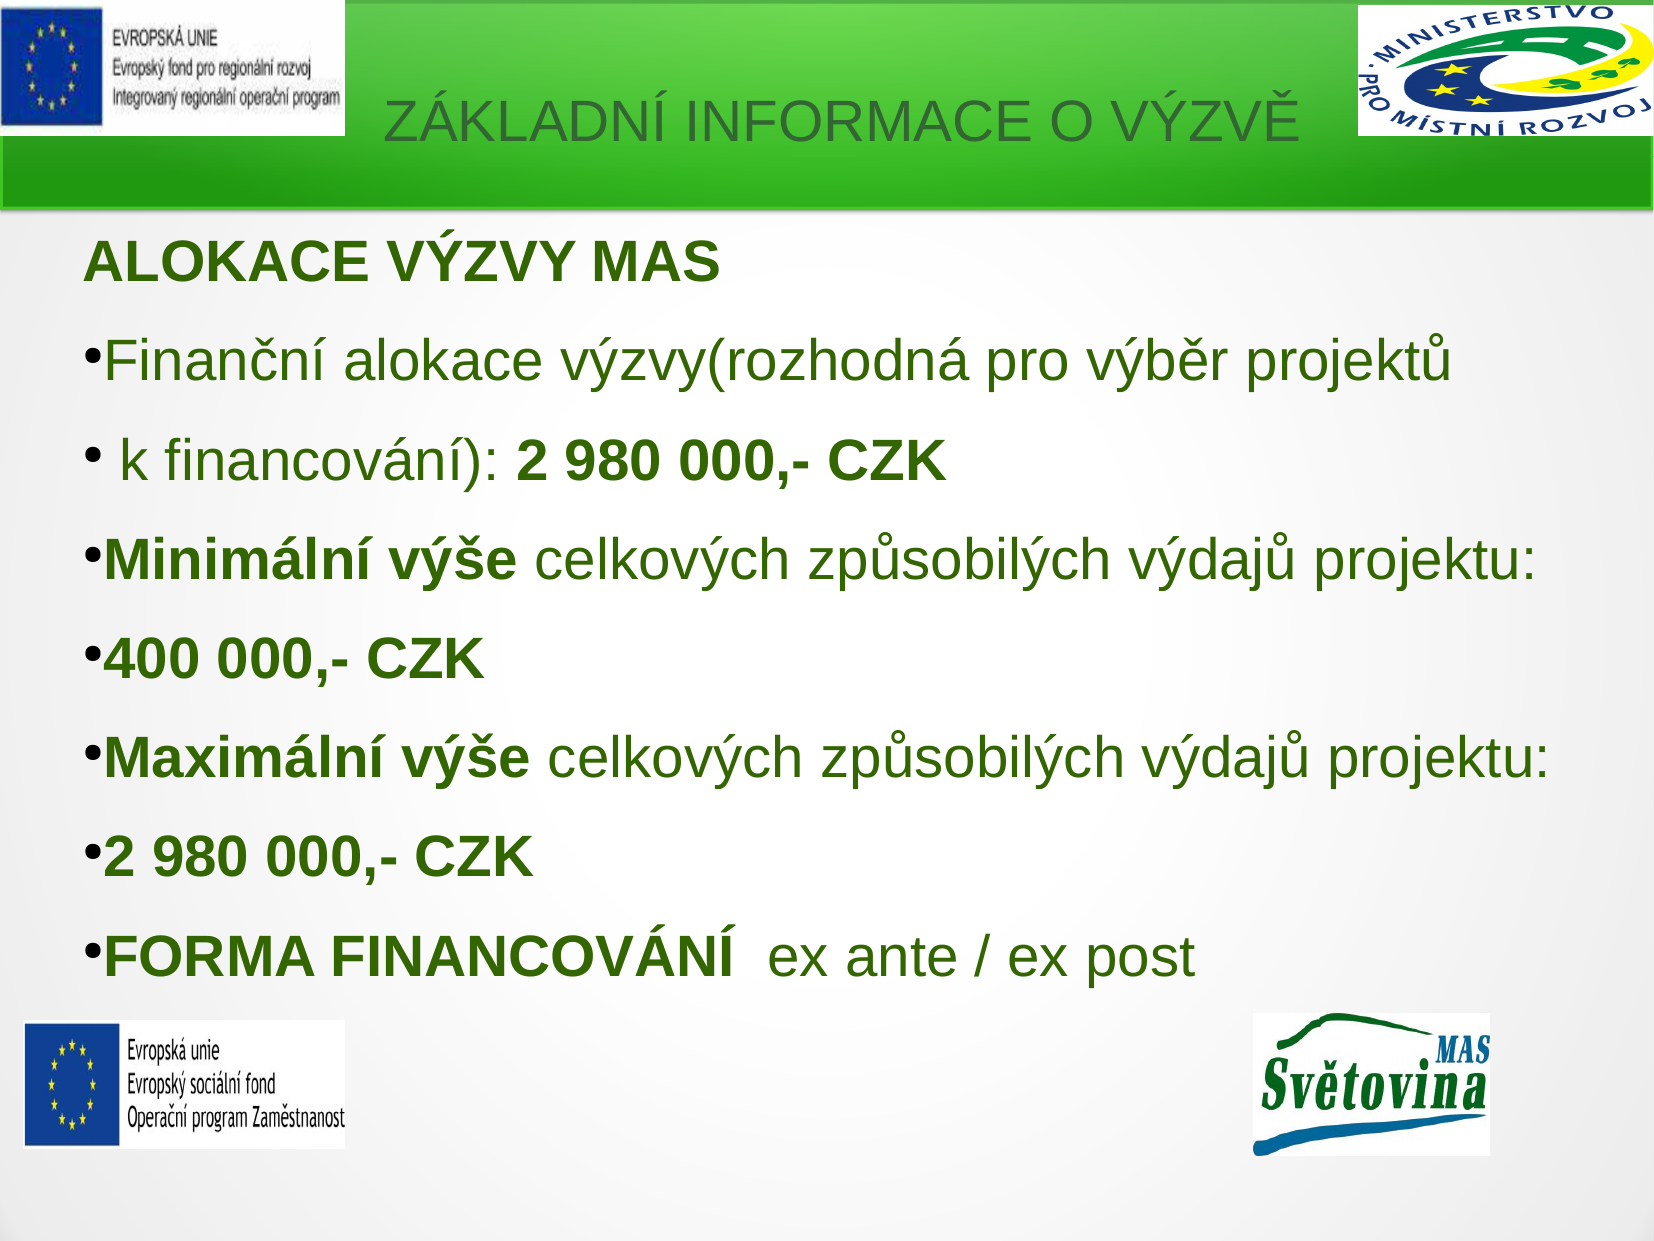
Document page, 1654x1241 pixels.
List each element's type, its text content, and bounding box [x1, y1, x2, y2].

picture [1358, 5, 1654, 136]
picture [23, 1020, 345, 1149]
list ALOKACE VÝZVY MAS Finanční alokace výzvy(rozhodná pro výběr projektů k financování): 2 980 000,- CZK Minimální výše celkových způsobilých výdajů projektu: 400 000,- CZK Maximální výše celkových způsobilých výdajů projektu: 2 980 000,- CZK FORMA FINANCOVÁNÍ ex ante / ex post [82, 223, 1571, 1241]
picture [0, 0, 345, 136]
title ZÁKLADNÍ INFORMACE O VÝZVĚ [114, 82, 1571, 154]
picture [1253, 1013, 1490, 1156]
